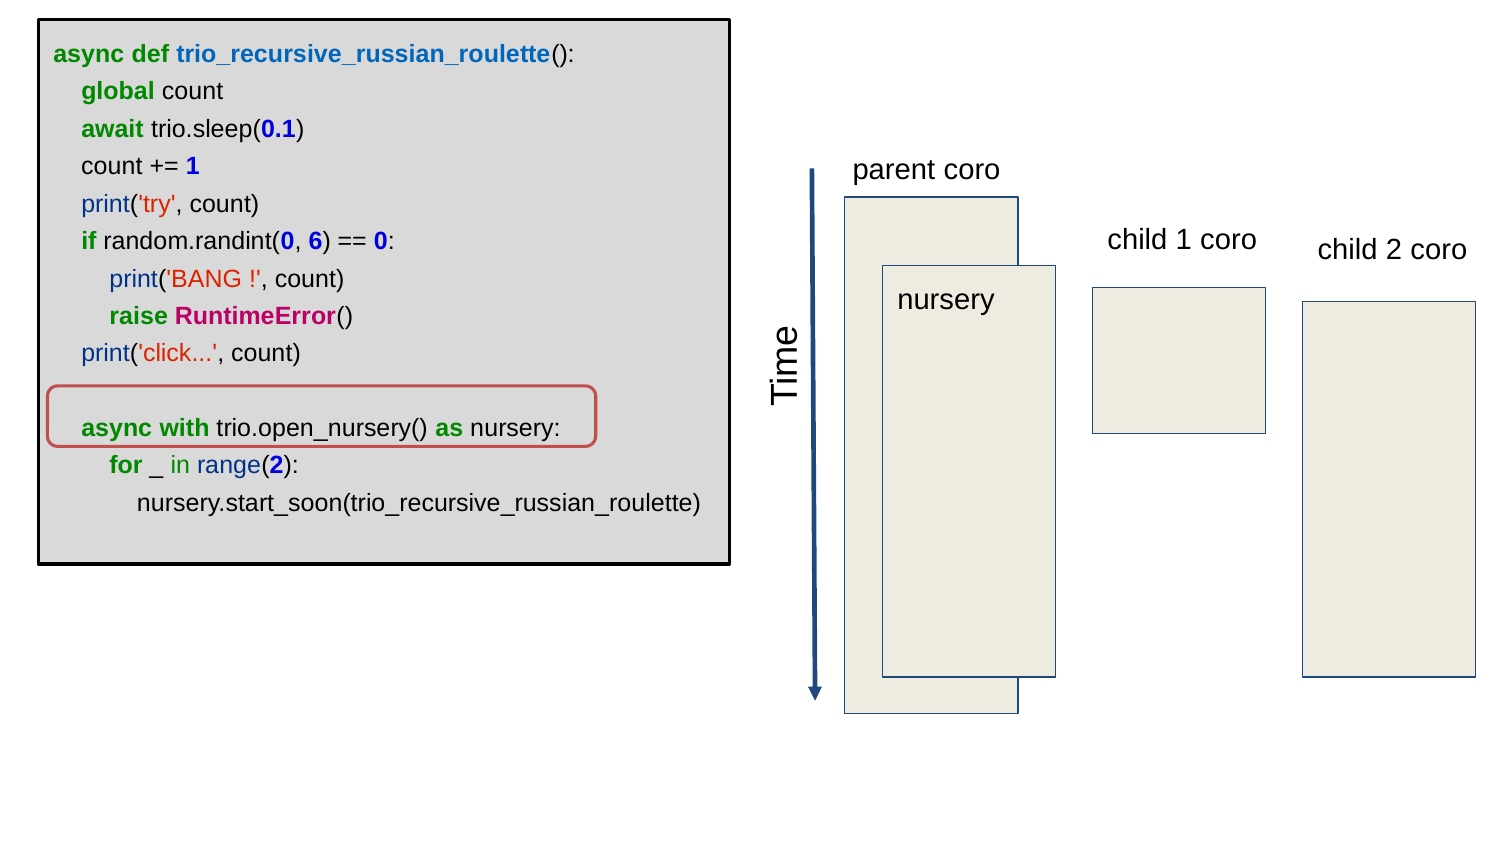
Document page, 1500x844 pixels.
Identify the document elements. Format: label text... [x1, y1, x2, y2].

text_box child 1 coro [1092, 204, 1281, 266]
text_box child 2 coro [1302, 215, 1491, 277]
text_box parent coro [837, 135, 1026, 196]
text_box Time [744, 278, 805, 422]
text_box [844, 197, 1018, 714]
text_box [1092, 287, 1266, 434]
text_box [1302, 301, 1476, 677]
text_box nursery [882, 265, 1056, 677]
text_box async def trio_recursive_russian_roulette(): global count await trio.sleep(0.1) count += 1 print('try', count) if random.randint(0, 6) == 0: print('BANG !', count) raise RuntimeError() print('click...', count) async with trio.open_nursery() as nursery: for _ in range(2): nursery.start_soon(trio_recursive_russian_roulette) [38, 19, 730, 564]
